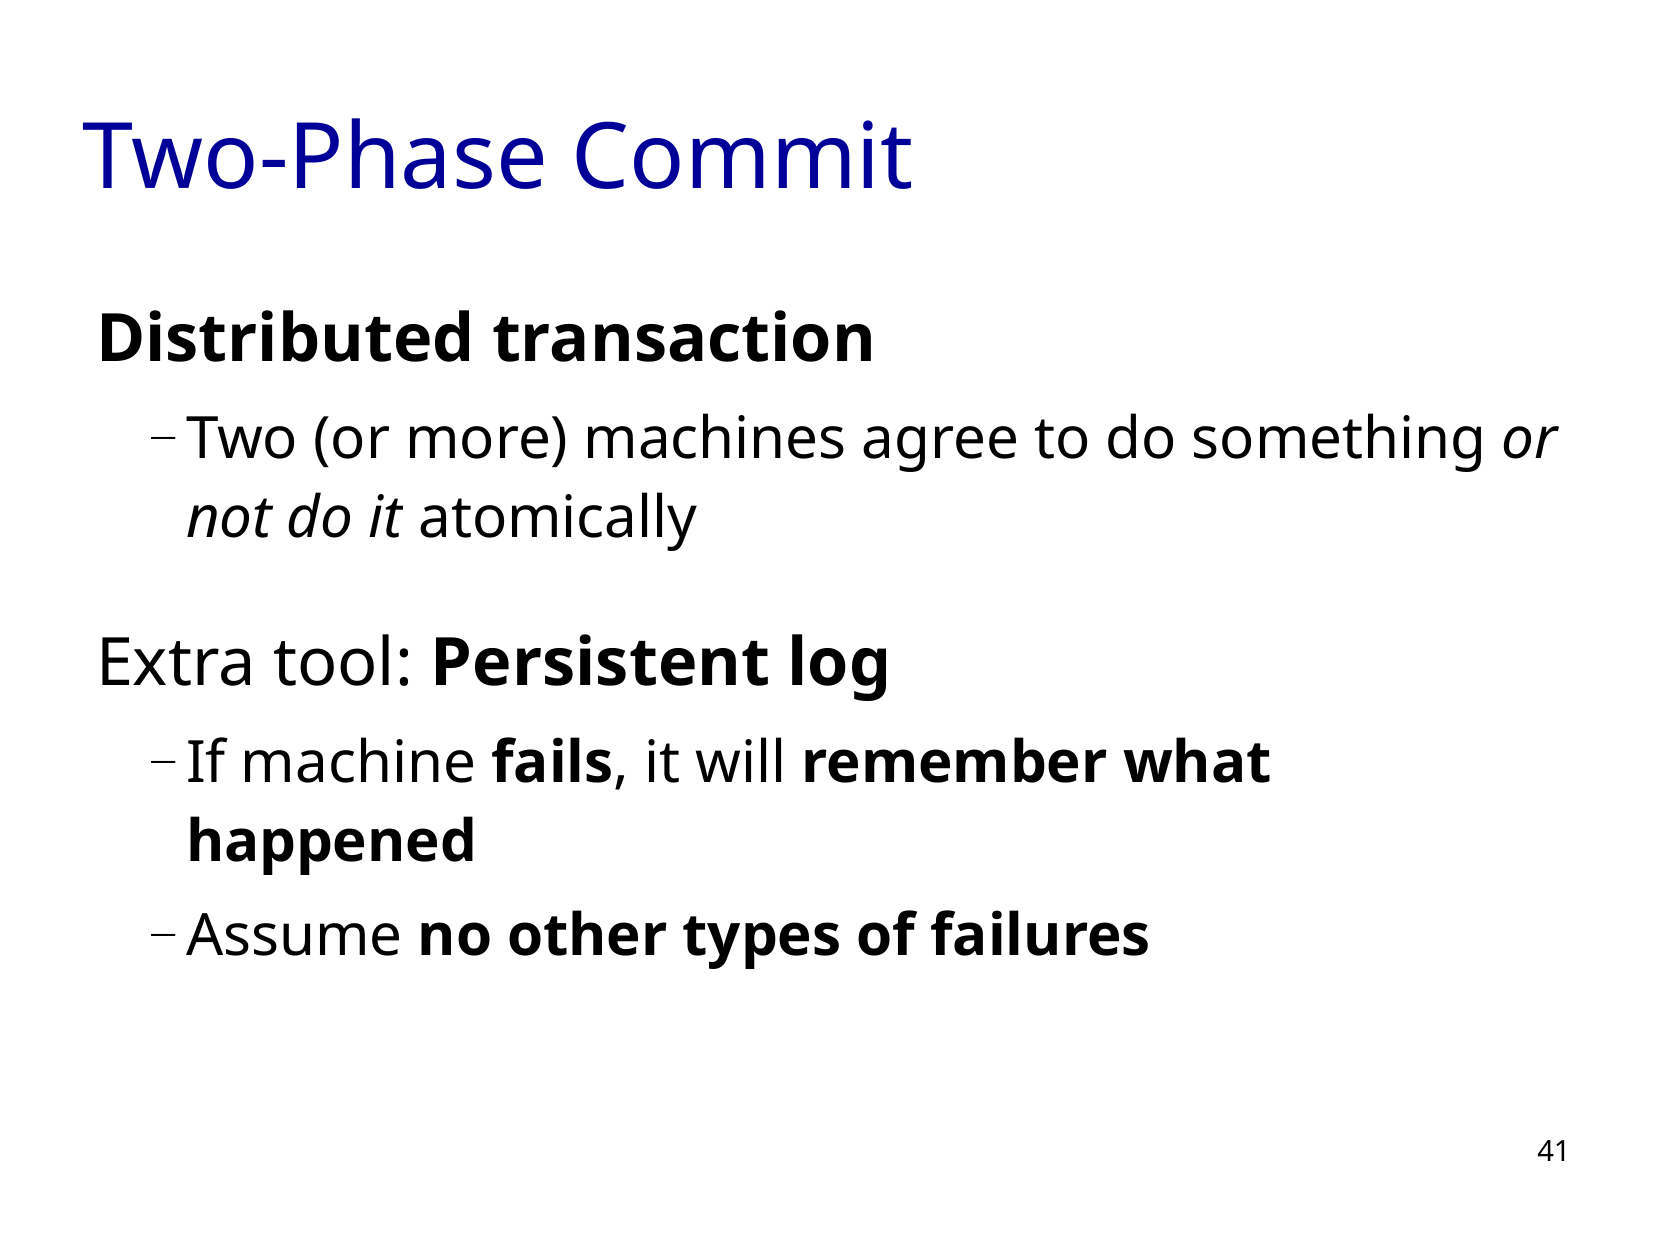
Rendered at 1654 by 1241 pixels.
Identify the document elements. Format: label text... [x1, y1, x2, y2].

list Distributed transaction Two (or more) machines agree to do something or not do it atomically Extra tool: Persistent log If machine fails, it will remember what happened Assume no other types of failures [60, 290, 1571, 1096]
title Two-Phase Commit [82, 49, 1571, 257]
